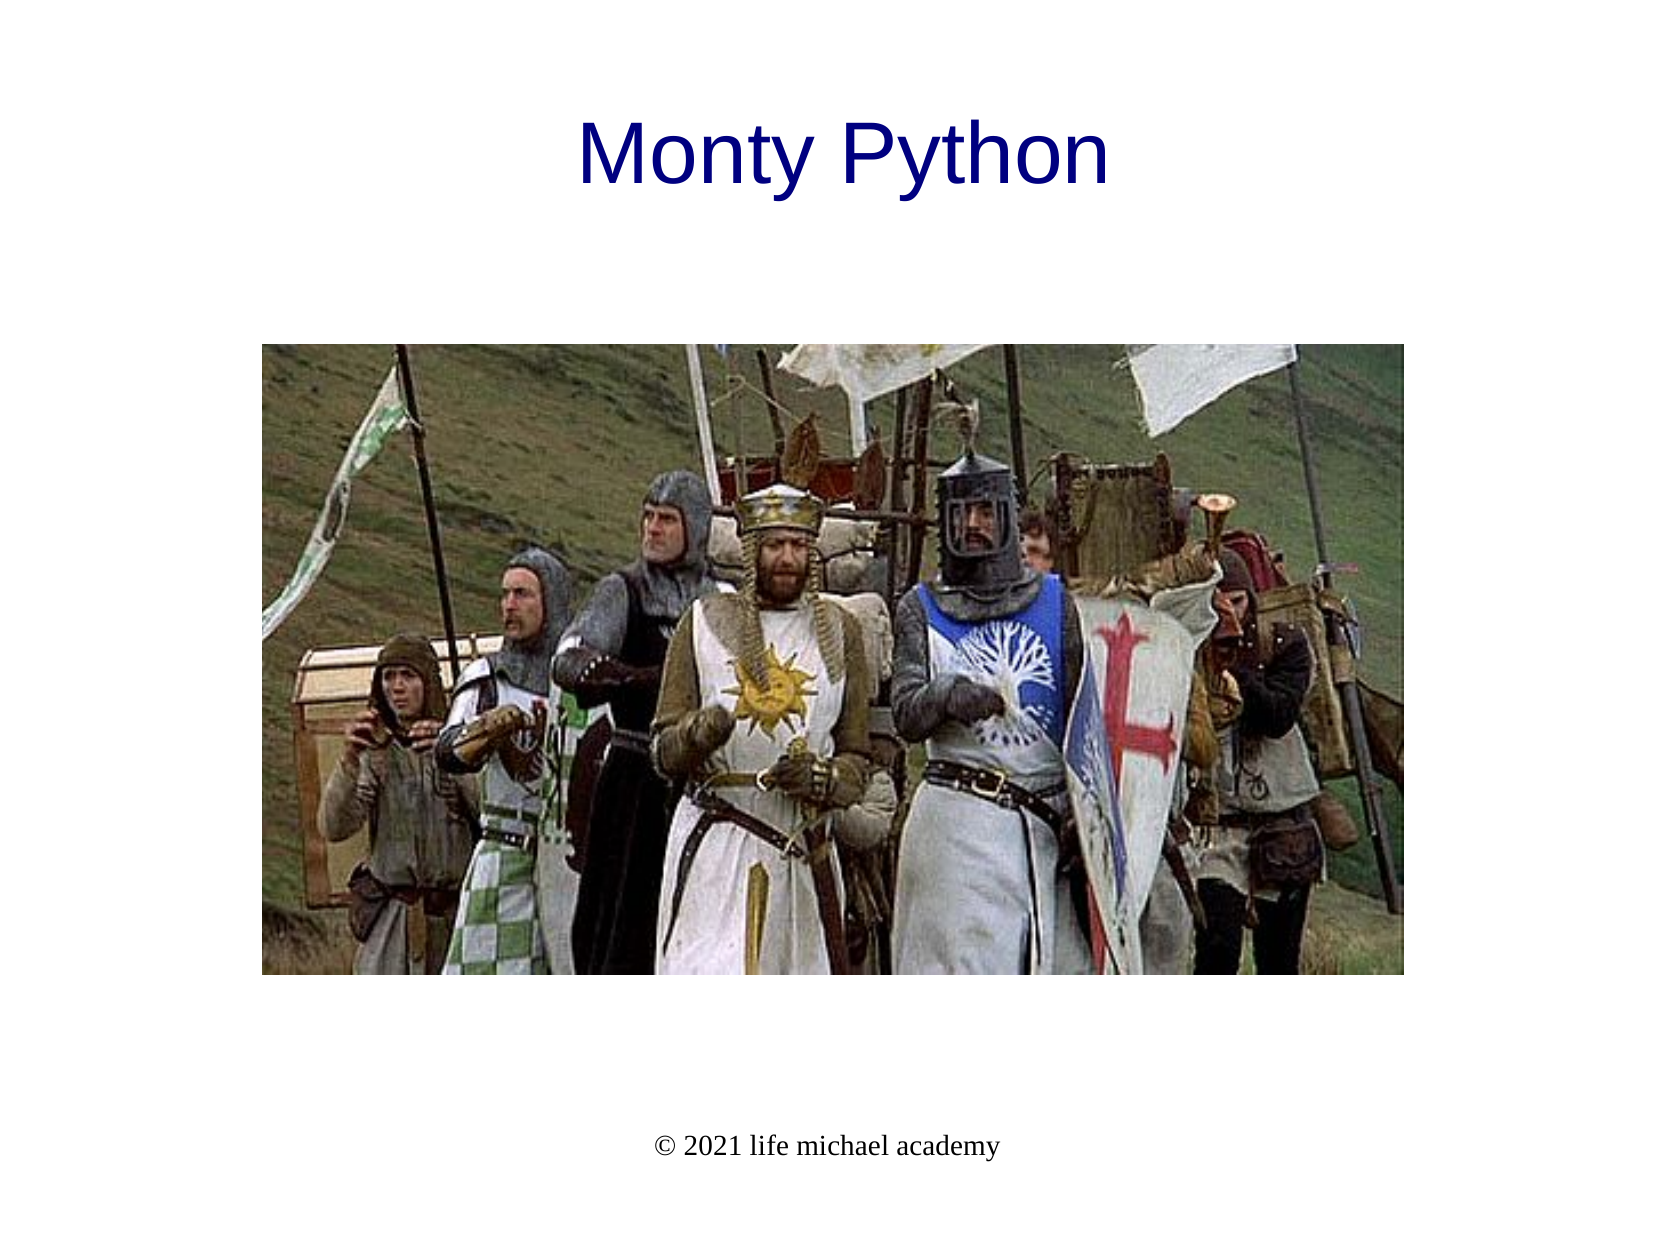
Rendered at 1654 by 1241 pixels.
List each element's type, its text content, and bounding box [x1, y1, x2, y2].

title Monty Python [82, 49, 1571, 257]
picture [262, 344, 1404, 976]
